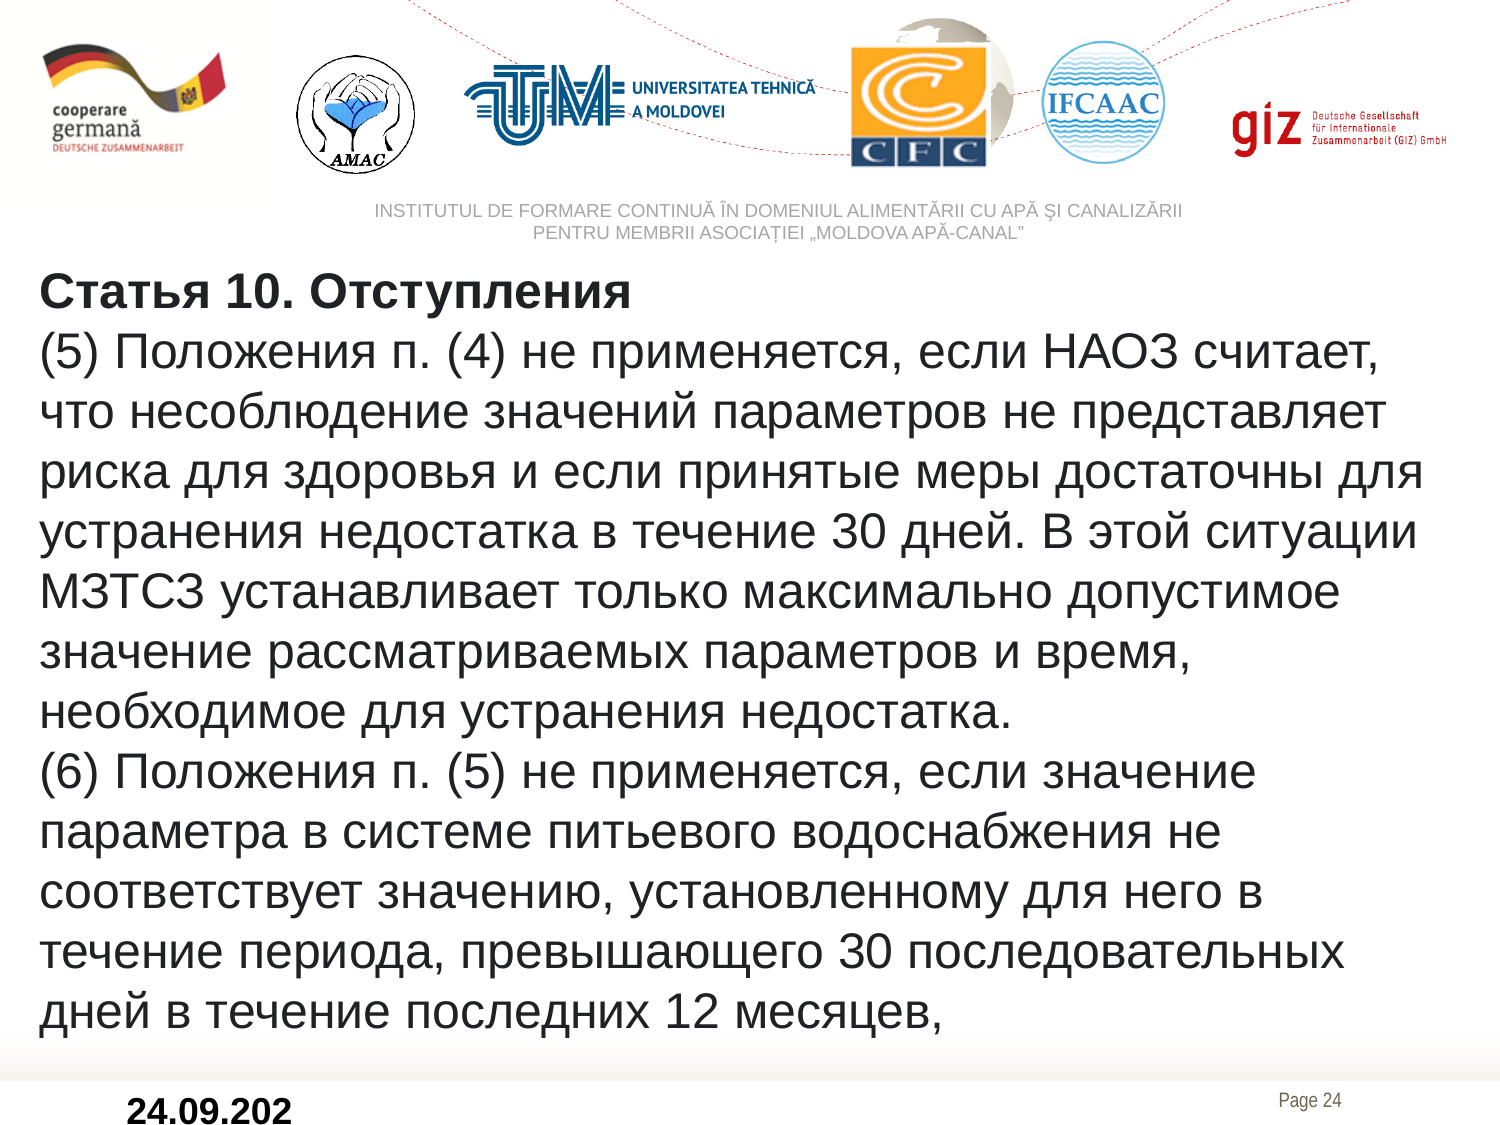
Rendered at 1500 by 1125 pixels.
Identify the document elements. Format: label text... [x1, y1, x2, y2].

picture [316, 1008, 328, 1013]
picture [439, 1008, 453, 1025]
picture [76, 1008, 88, 1013]
picture [578, 1008, 590, 1013]
picture [912, 1008, 923, 1013]
picture [235, 1008, 249, 1012]
title Статья 10. Отступления (5) Положения п. (4) не применяется, если НАОЗ считает, что несоблюдение значений параметров не представляет риска для здоровья и если принятые меры достаточны для устранения недостатка в течение 30 дней. В этой ситуации МЗТСЗ устанавливает только максимально допустимое значение рассматриваемых параметров и время, необходимое для устранения недостатка. (6) Положения п. (5) не применяется, если значение параметра в системе питьевого водоснабжения не соответствует значению, установленному для него в течение периода, превышающего 30 последовательных дней в течение последних 12 месяцев, [24, 251, 1475, 1008]
picture [102, 1008, 116, 1012]
picture [0, 0, 1500, 206]
text_box INSTITUTUL DE FORMARE CONTINUĂ ÎN DOMENIUL ALIMENTĂRII CU APĂ ŞI CANALIZĂRII PENTRU MEMBRII ASOCIAȚIEI „MOLDOVA APĂ-CANAL” [190, 170, 1366, 251]
picture [47, 1008, 59, 1025]
picture [131, 1008, 139, 1021]
picture [287, 1008, 301, 1012]
picture [883, 1008, 897, 1012]
picture [912, 1016, 924, 1025]
slide_number 15.07.2021 [111, 1079, 324, 1120]
picture [605, 1008, 613, 1021]
picture [747, 1008, 756, 1023]
picture [549, 1008, 561, 1025]
picture [521, 1008, 535, 1012]
picture [173, 1008, 184, 1013]
picture [0, 959, 1500, 1081]
picture [261, 1008, 272, 1015]
picture [343, 1008, 351, 1021]
picture [828, 1008, 840, 1014]
picture [775, 1008, 789, 1012]
picture [856, 1008, 867, 1025]
picture [370, 1008, 384, 1012]
picture [173, 1016, 185, 1025]
